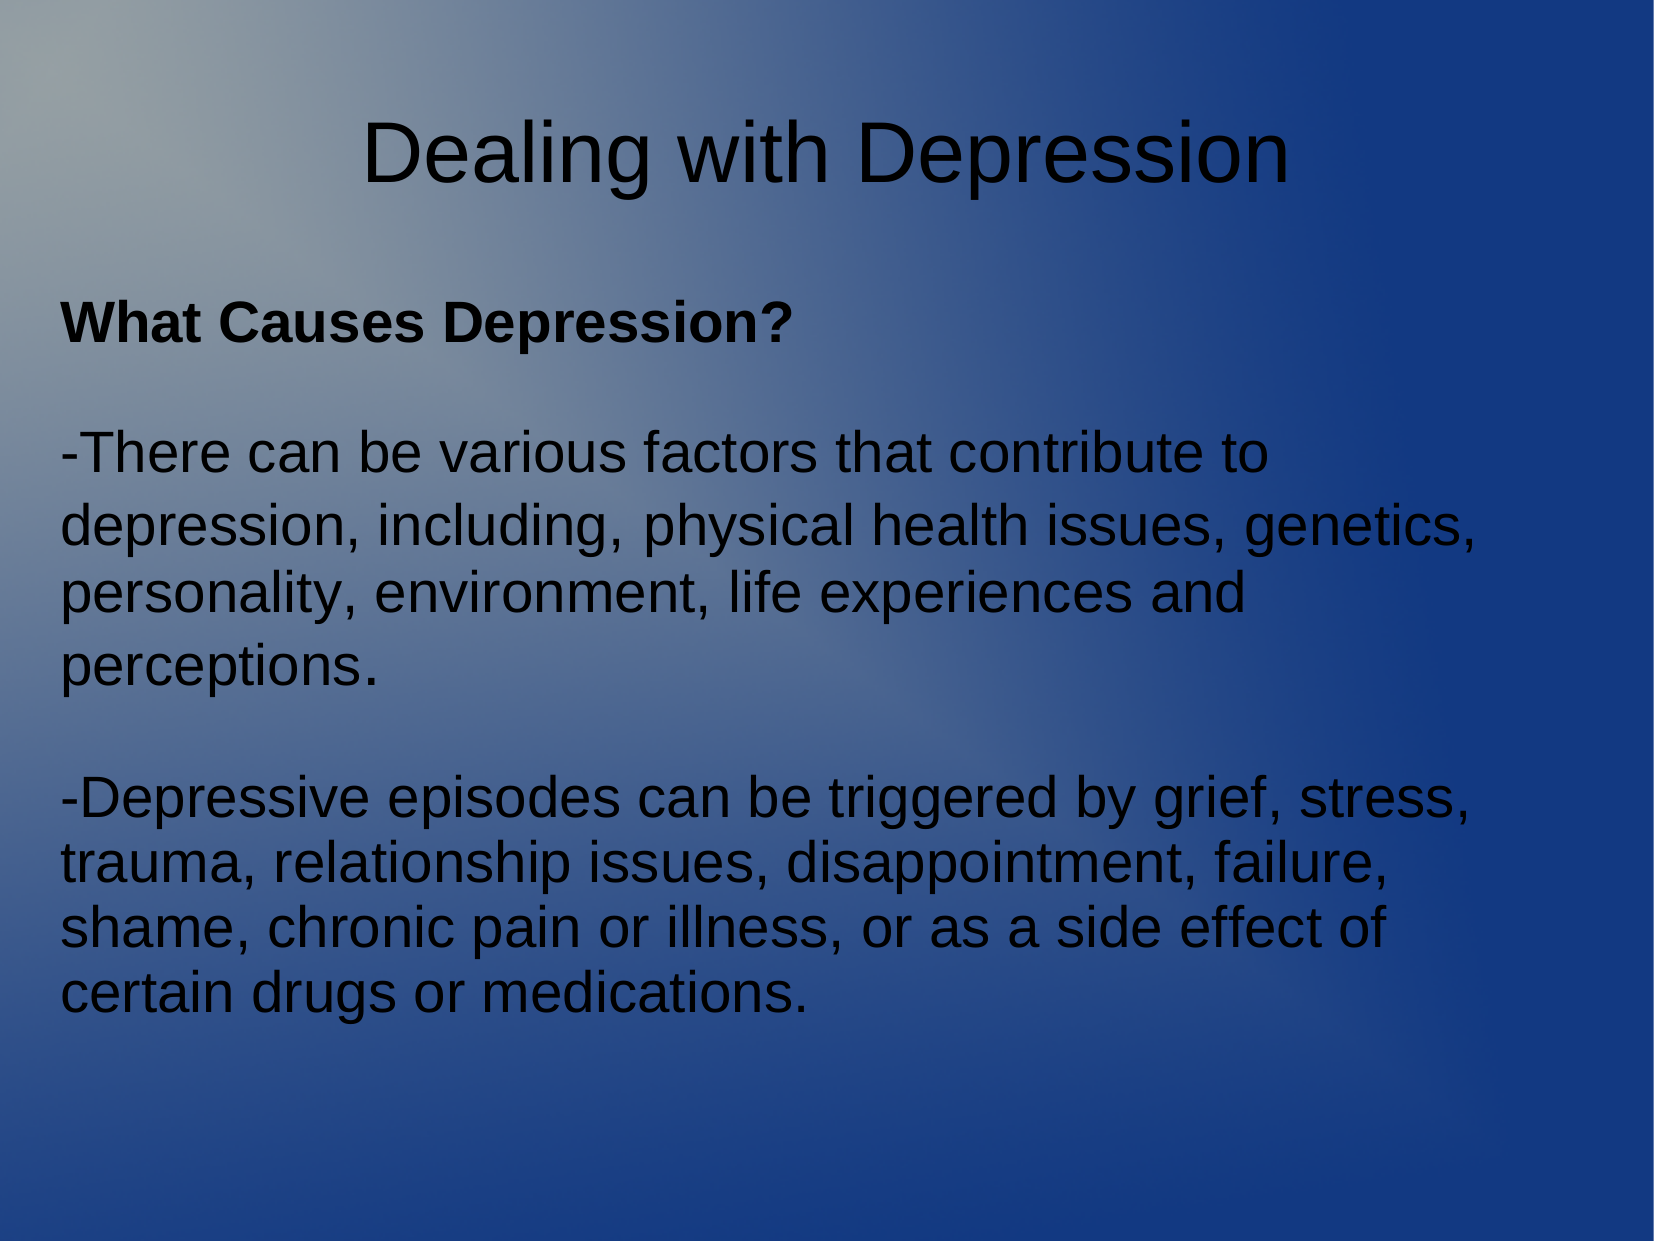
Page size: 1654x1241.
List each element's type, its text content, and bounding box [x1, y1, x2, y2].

subtitle What Causes Depression? -There can be various factors that contribute to depression, including, physical health issues, genetics, personality, environment, life experiences and perceptions. -Depressive episodes can be triggered by grief, stress, trauma, relationship issues, disappointment, failure, shame, chronic pain or illness, or as a side effect of certain drugs or medications. [60, 290, 1571, 1141]
title Dealing with Depression [82, 49, 1571, 257]
picture [0, 0, 1654, 1241]
